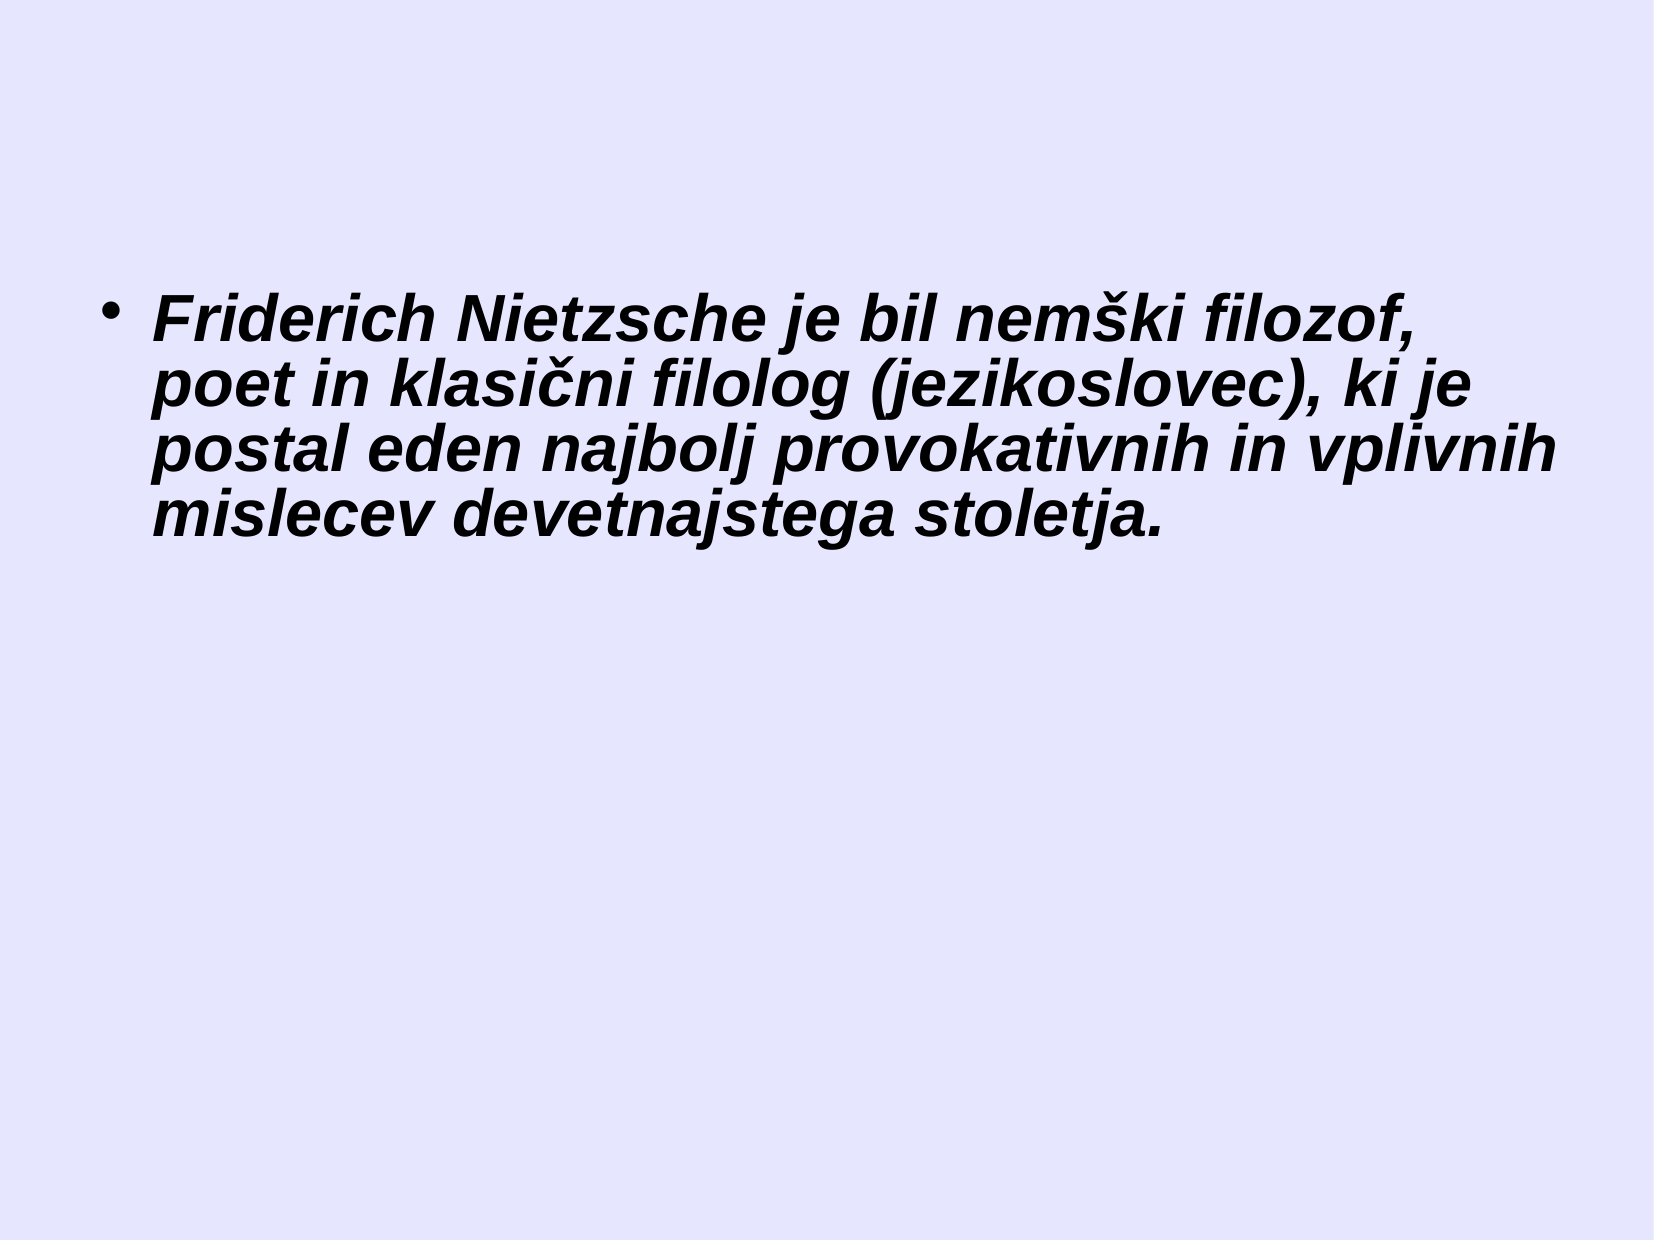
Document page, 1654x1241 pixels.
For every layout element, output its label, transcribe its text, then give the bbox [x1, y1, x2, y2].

list Friderich Nietzsche je bil nemški filozof, poet in klasični filolog (jezikoslovec), ki je postal eden najbolj provokativnih in vplivnih mislecev devetnajstega stoletja. [82, 290, 1570, 1108]
